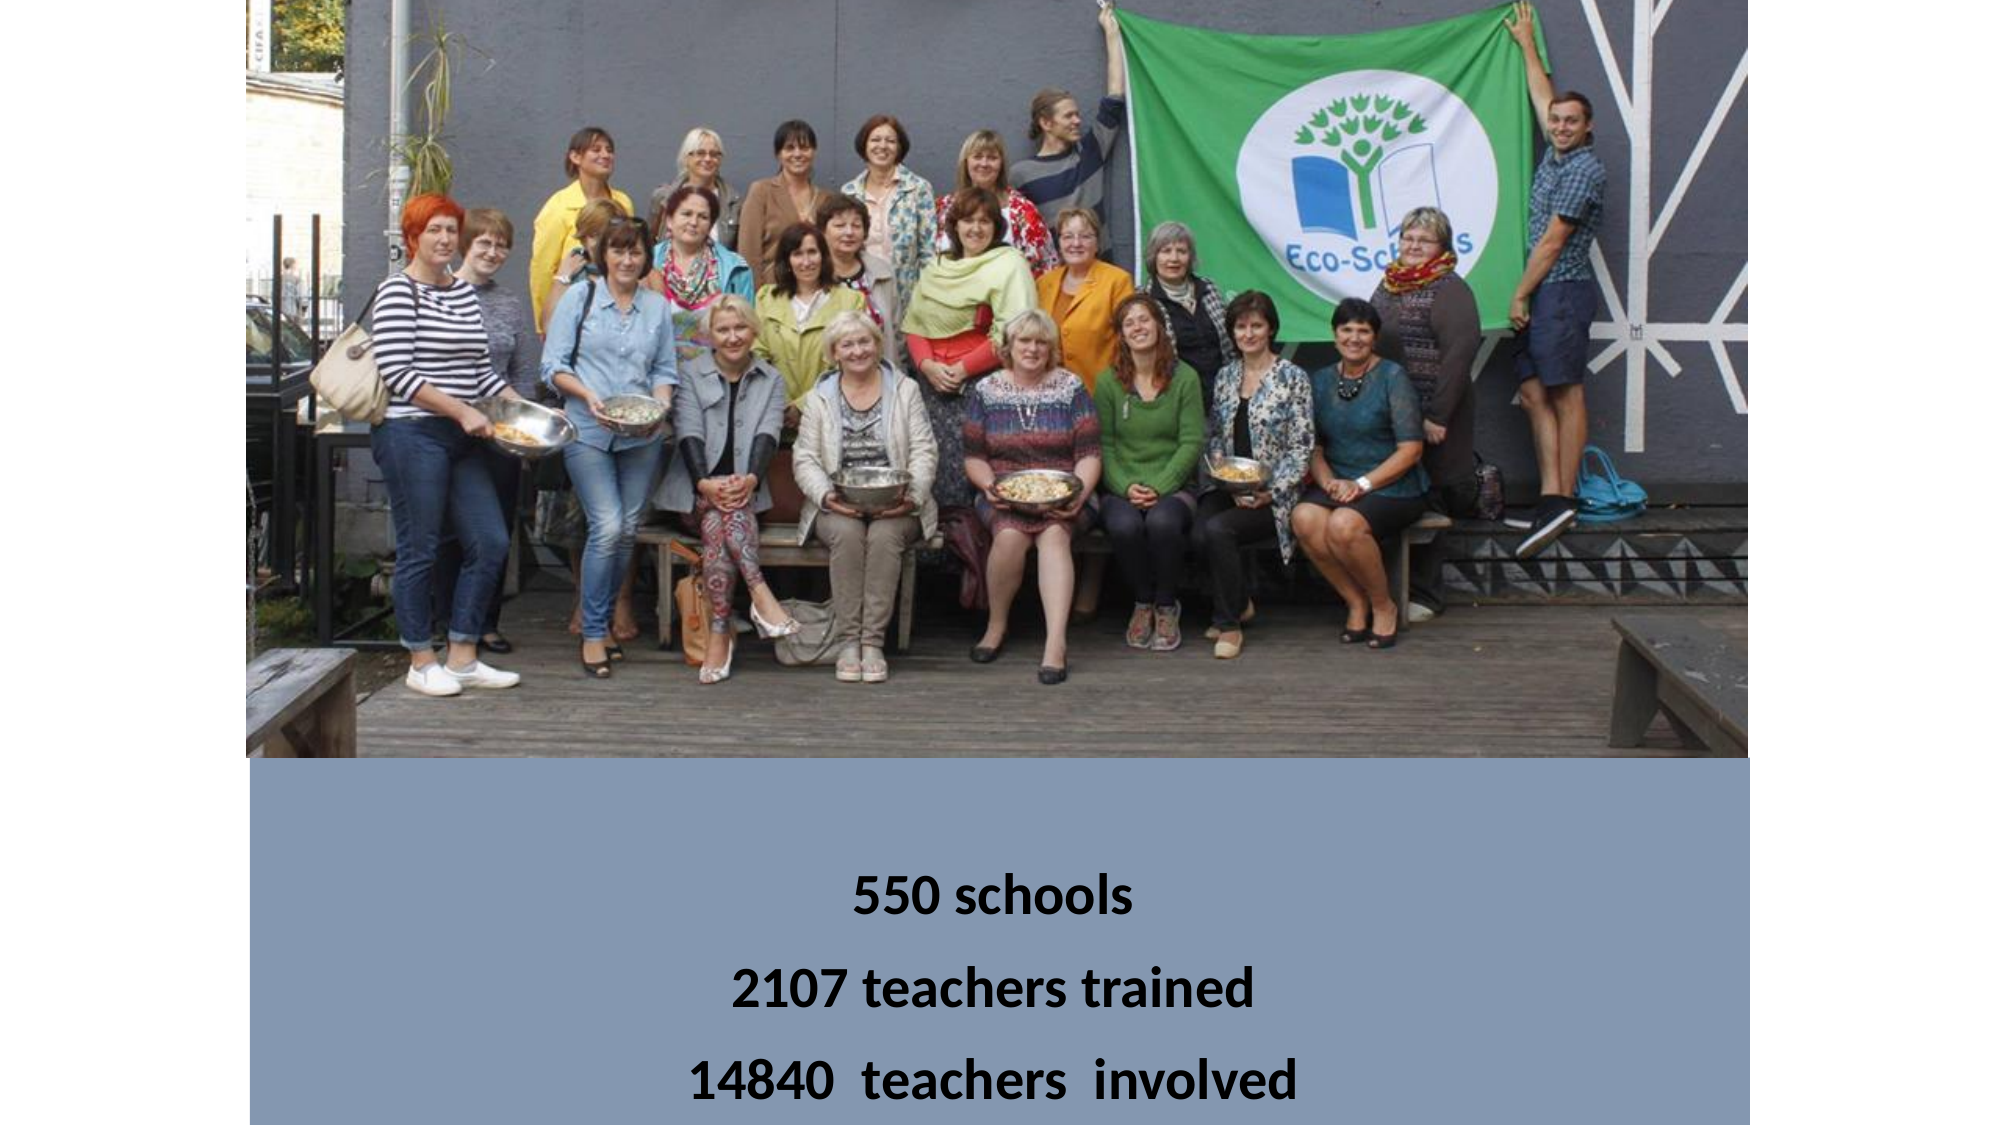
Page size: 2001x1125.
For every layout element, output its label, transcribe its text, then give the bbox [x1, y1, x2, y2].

picture [246, 0, 1748, 758]
list 550 schools 2107 teachers trained 14840 teachers involved [249, 757, 1750, 1125]
